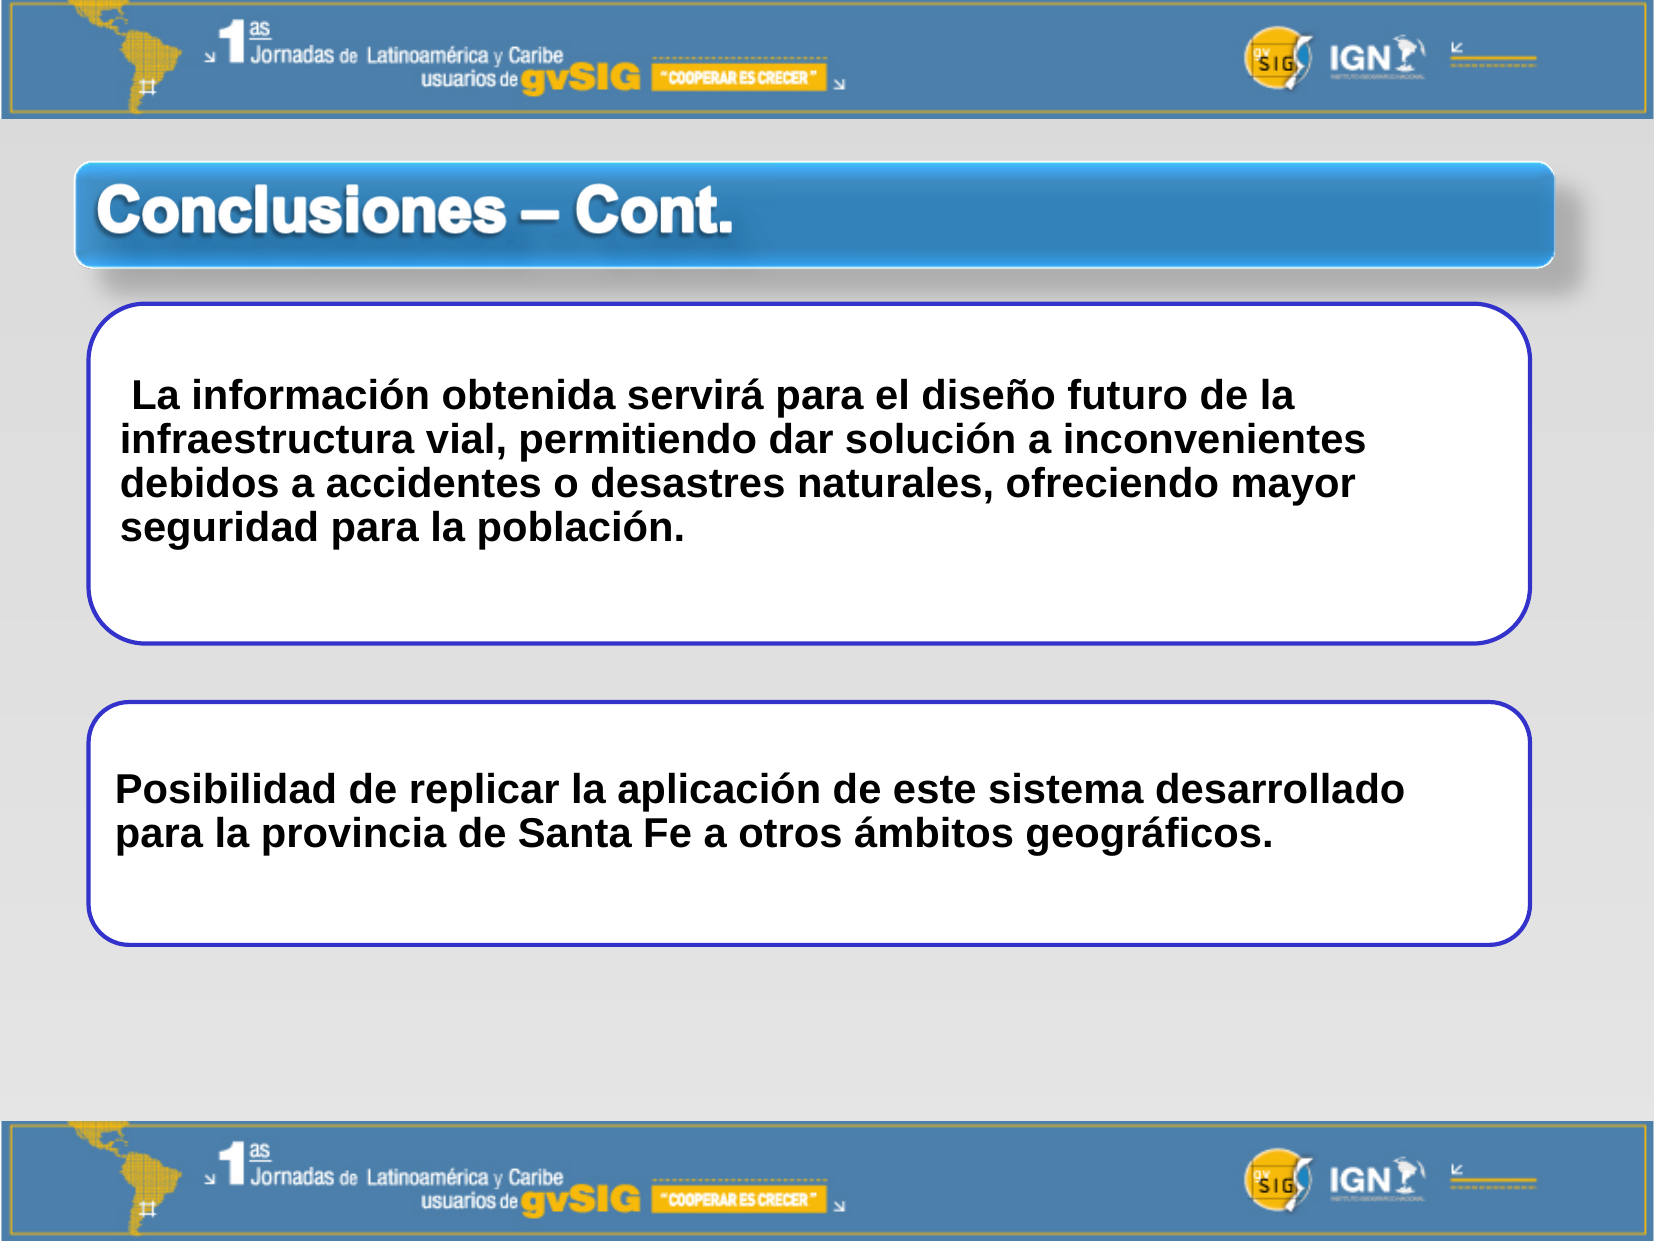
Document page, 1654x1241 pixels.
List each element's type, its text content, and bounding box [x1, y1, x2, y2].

picture [42, 141, 1615, 329]
text_box La información obtenida servirá para el diseño futuro de la infraestructura vial, permitiendo dar solución a inconvenientes debidos a accidentes o desastres naturales, ofreciendo mayor seguridad para la población. [88, 303, 1531, 644]
picture [0, 1121, 1654, 1241]
text_box Posibilidad de replicar la aplicación de este sistema desarrollado para la provincia de Santa Fe a otros ámbitos geográficos. [88, 702, 1531, 945]
picture [0, 0, 1654, 119]
